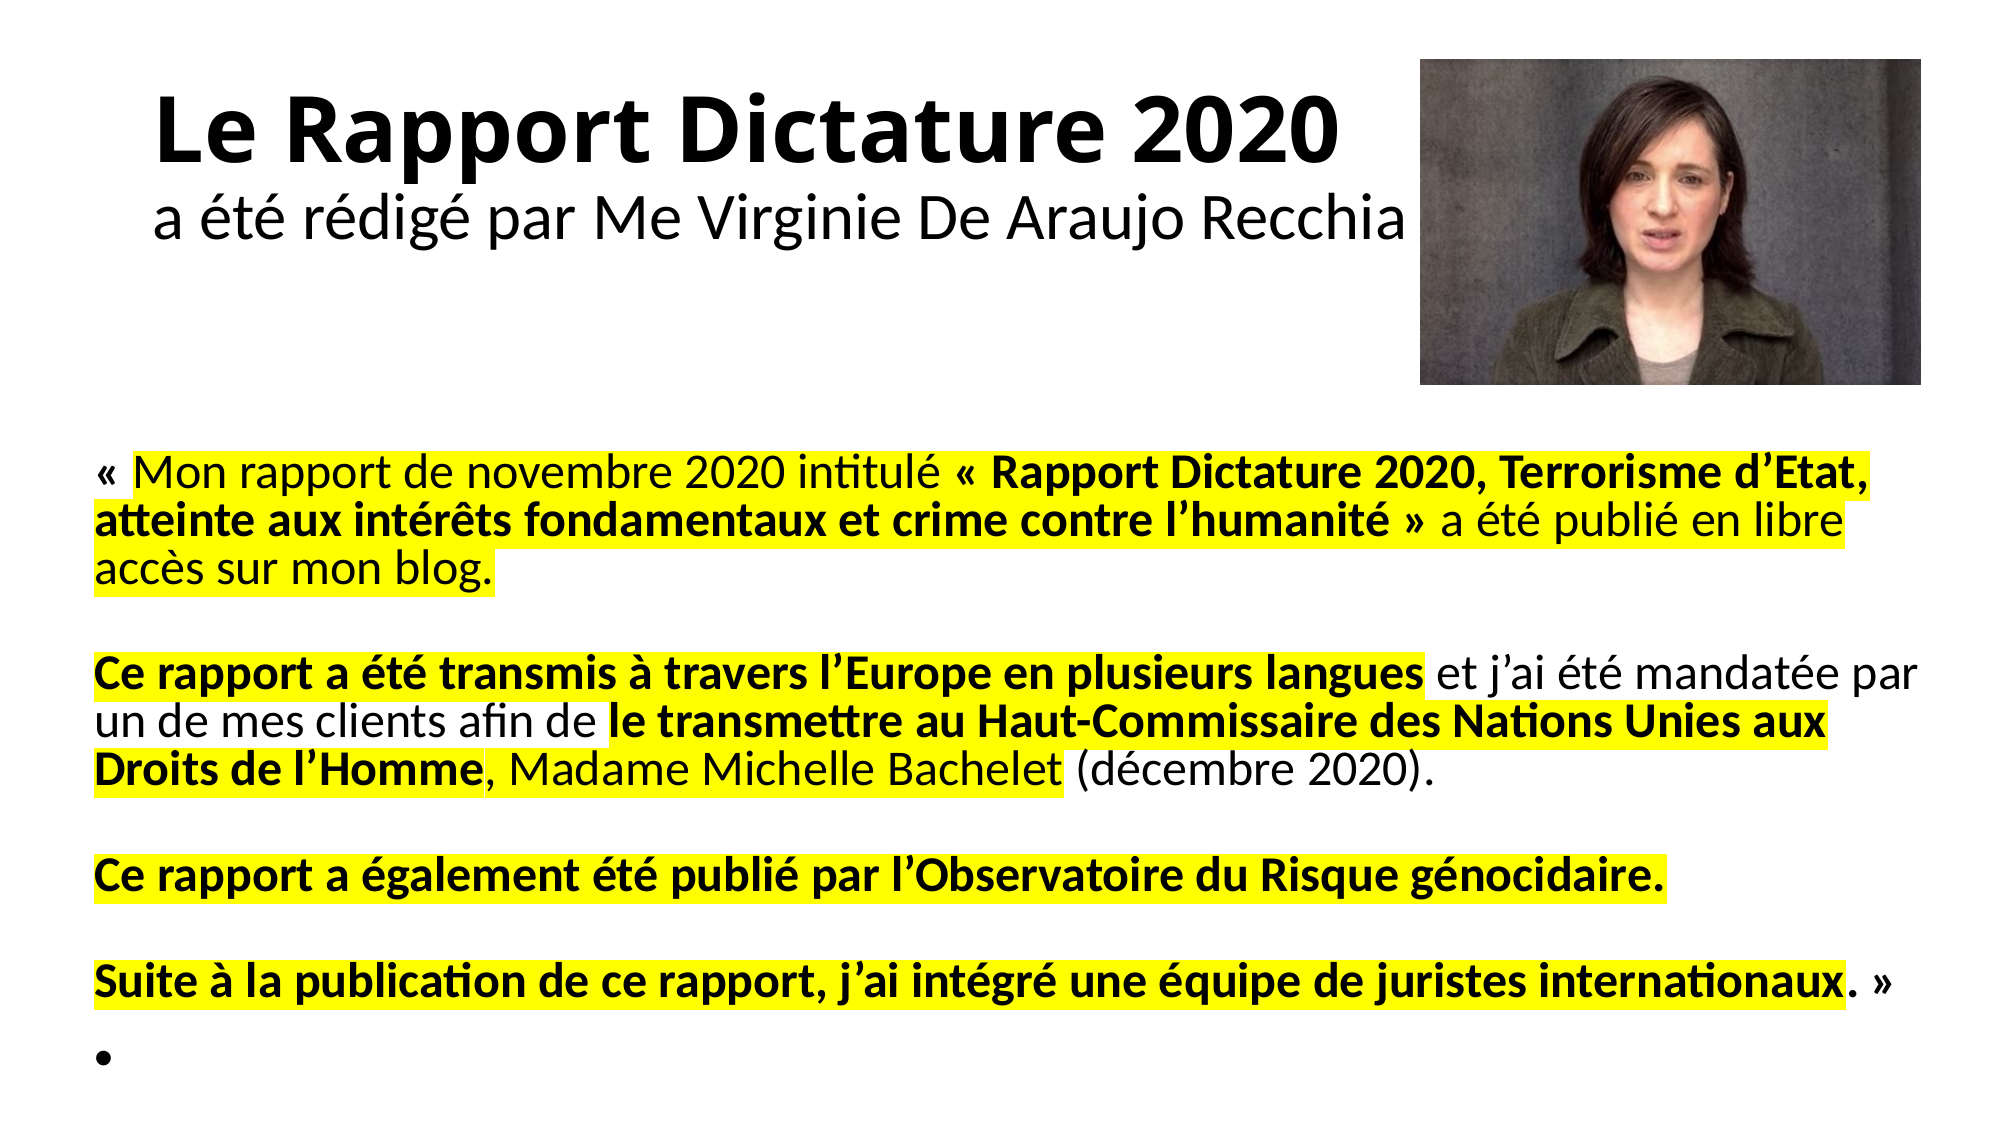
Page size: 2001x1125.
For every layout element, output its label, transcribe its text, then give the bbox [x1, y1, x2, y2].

picture [1420, 59, 1921, 385]
list « Mon rapport de novembre 2020 intitulé « Rapport Dictature 2020, Terrorisme d’Etat, atteinte aux intérêts fondamentaux et crime contre l’humanité » a été publié en libre accès sur mon blog. Ce rapport a été transmis à travers l’Europe en plusieurs langues et j’ai été mandatée par un de mes clients afin de le transmettre au Haut-Commissaire des Nations Unies aux Droits de l’Homme, Madame Michelle Bachelet (décembre 2020). Ce rapport a également été publié par l’Observatoire du Risque génocidaire. Suite à la publication de ce rapport, j’ai intégré une équipe de juristes internationaux. » [79, 442, 1942, 1036]
title Le Rapport Dictature 2020 a été rédigé par Me Virginie De Araujo Recchia [137, 59, 1420, 278]
